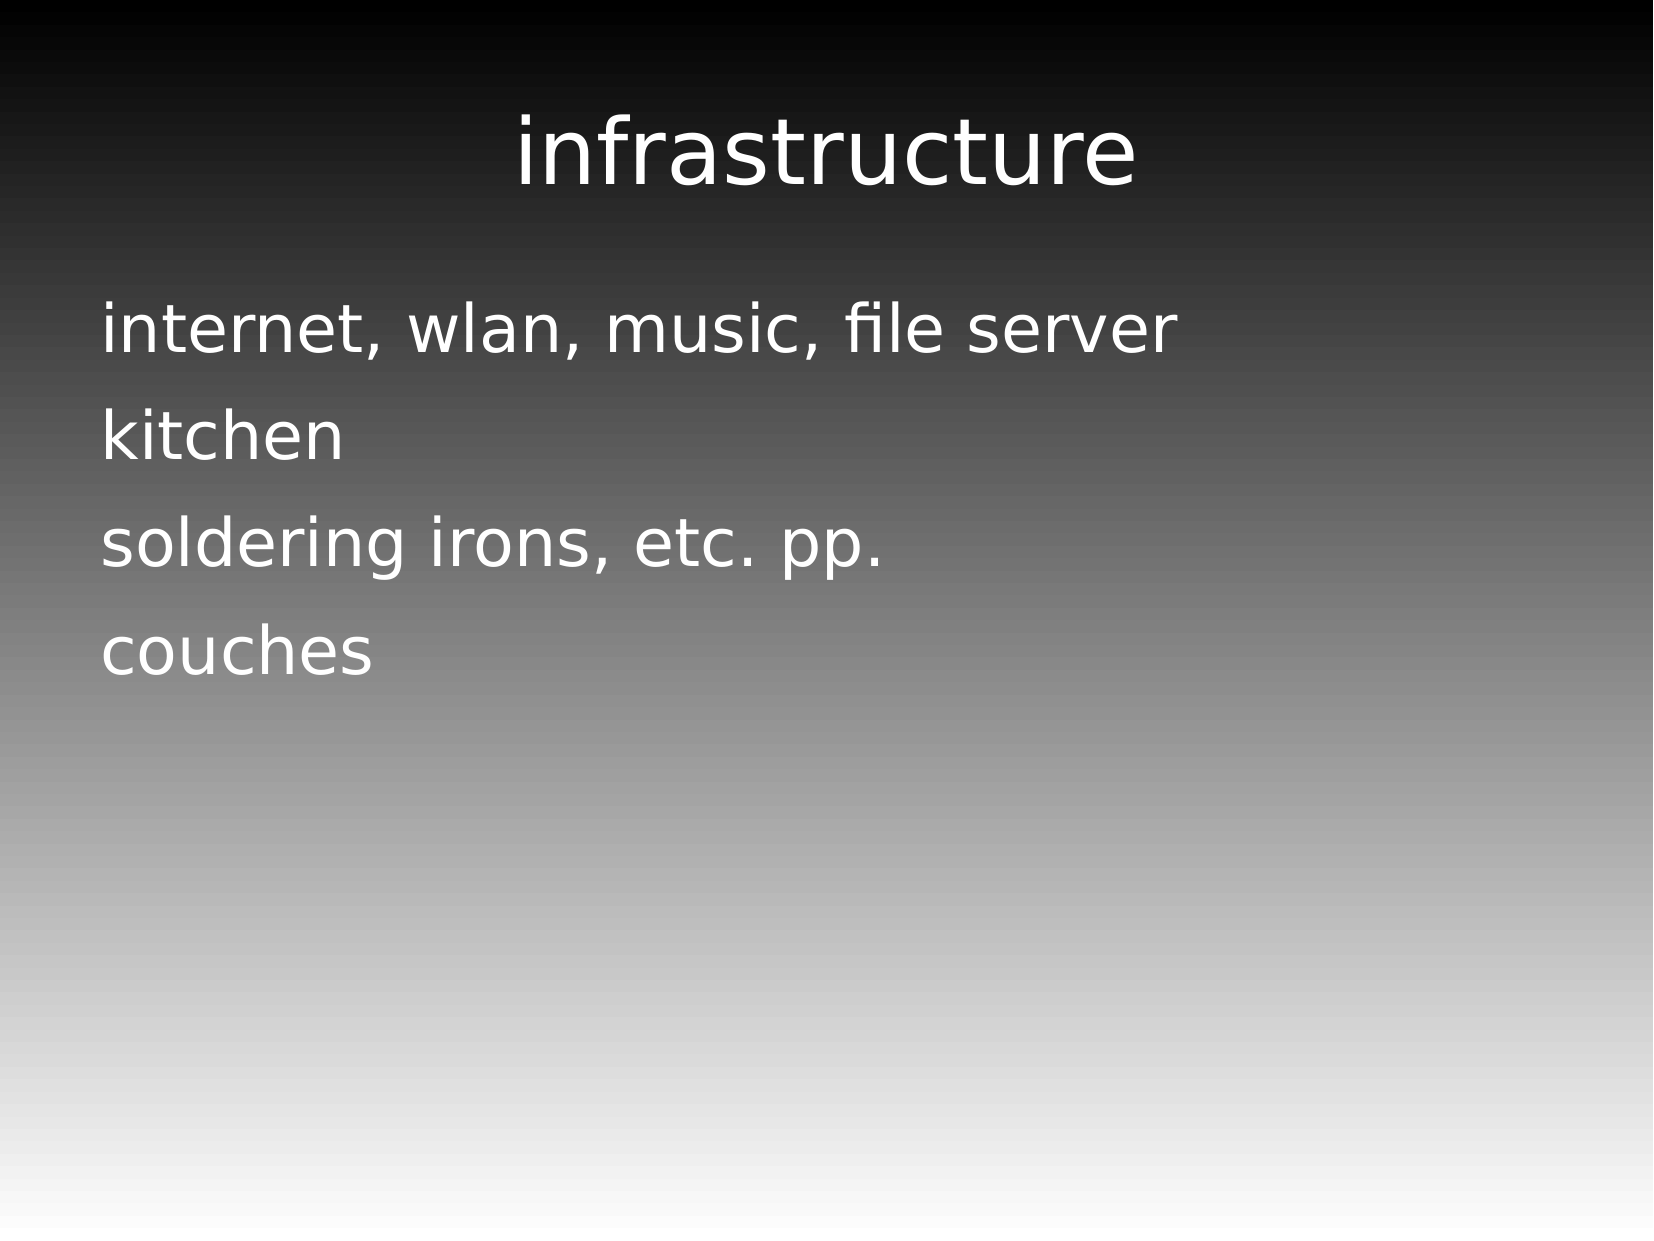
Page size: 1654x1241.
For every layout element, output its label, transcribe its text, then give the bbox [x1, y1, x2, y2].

title infrastructure [82, 49, 1571, 257]
list internet, wlan, music, file server kitchen soldering irons, etc. pp. couches [82, 290, 1571, 1109]
